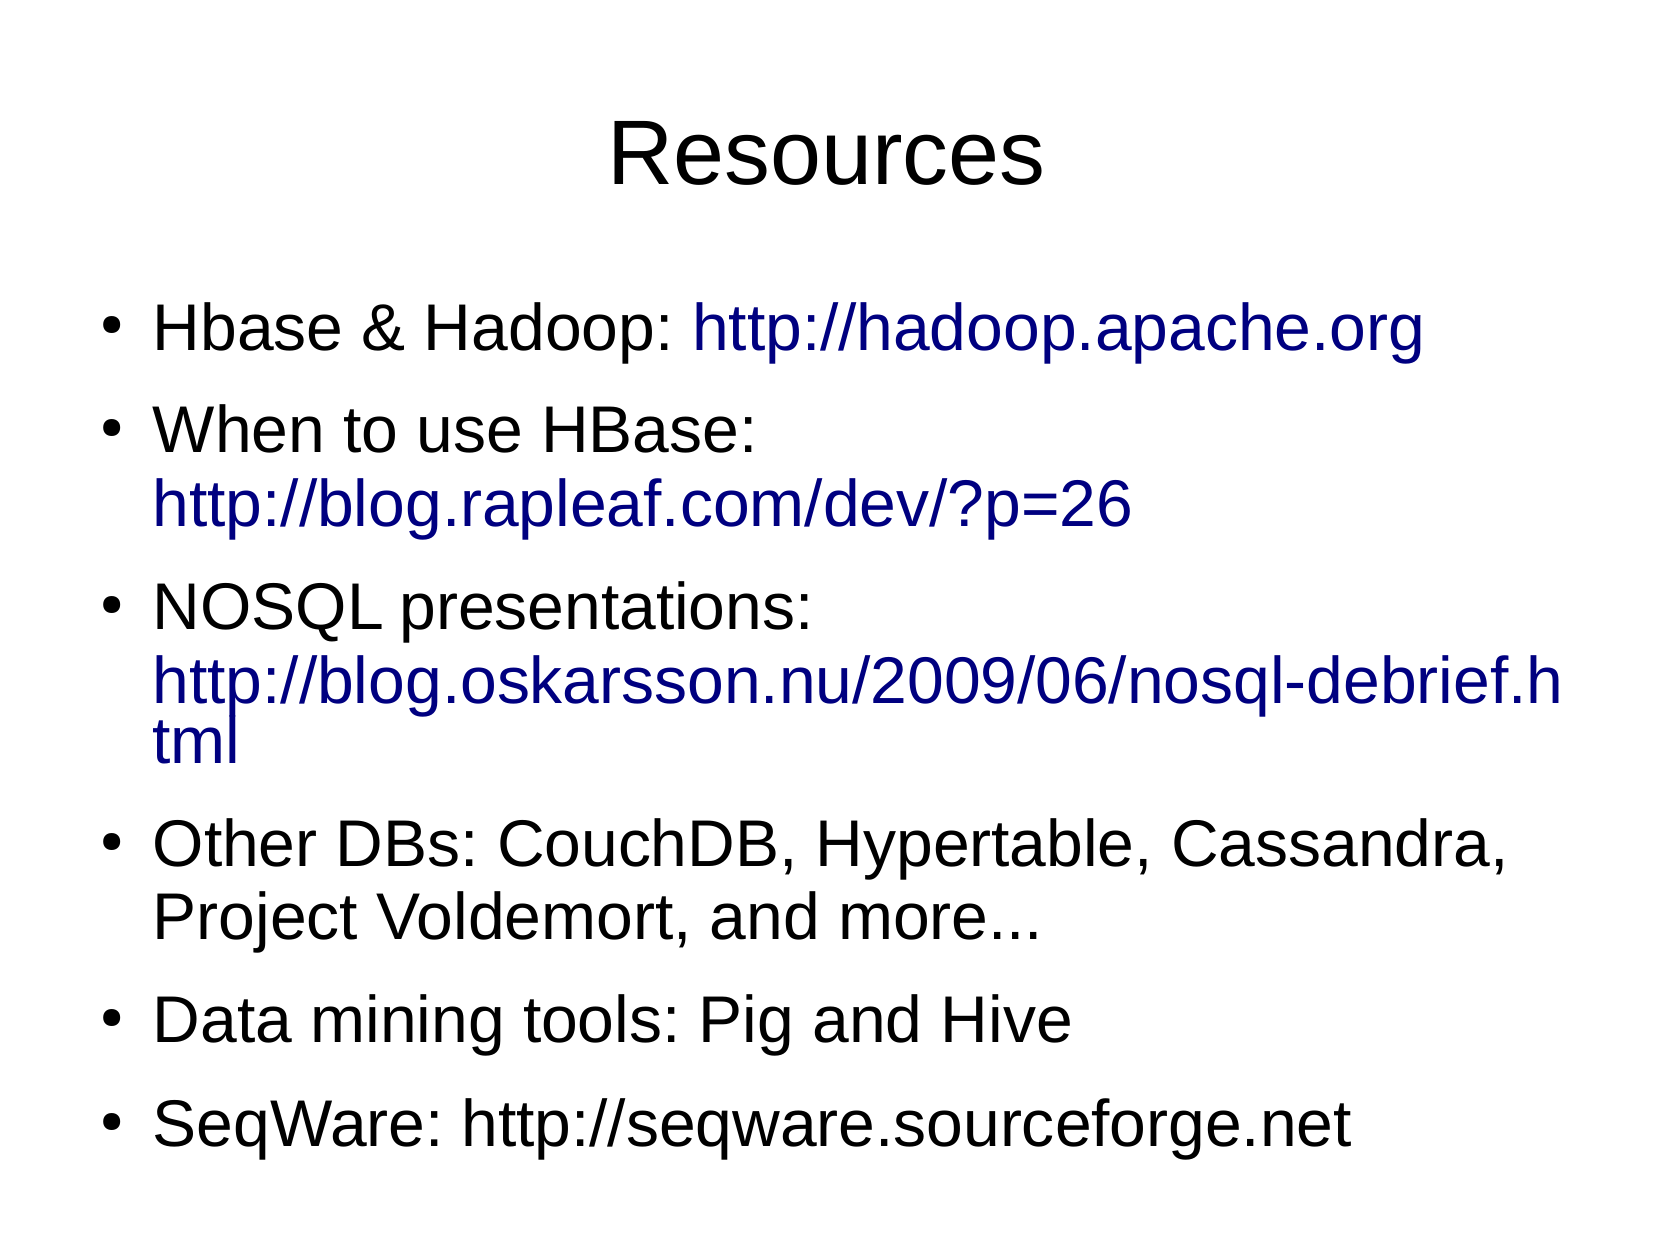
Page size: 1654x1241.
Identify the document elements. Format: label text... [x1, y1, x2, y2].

title Resources [82, 56, 1571, 250]
list Hbase & Hadoop: http://hadoop.apache.org When to use HBase: http://blog.rapleaf.com/dev/?p=26 NOSQL presentations: http://blog.oskarsson.nu/2009/06/nosql-debrief.html Other DBs: CouchDB, Hypertable, Cassandra, Project Voldemort, and more... Data mining tools: Pig and Hive SeqWare: http://seqware.sourceforge.net [82, 290, 1571, 1109]
